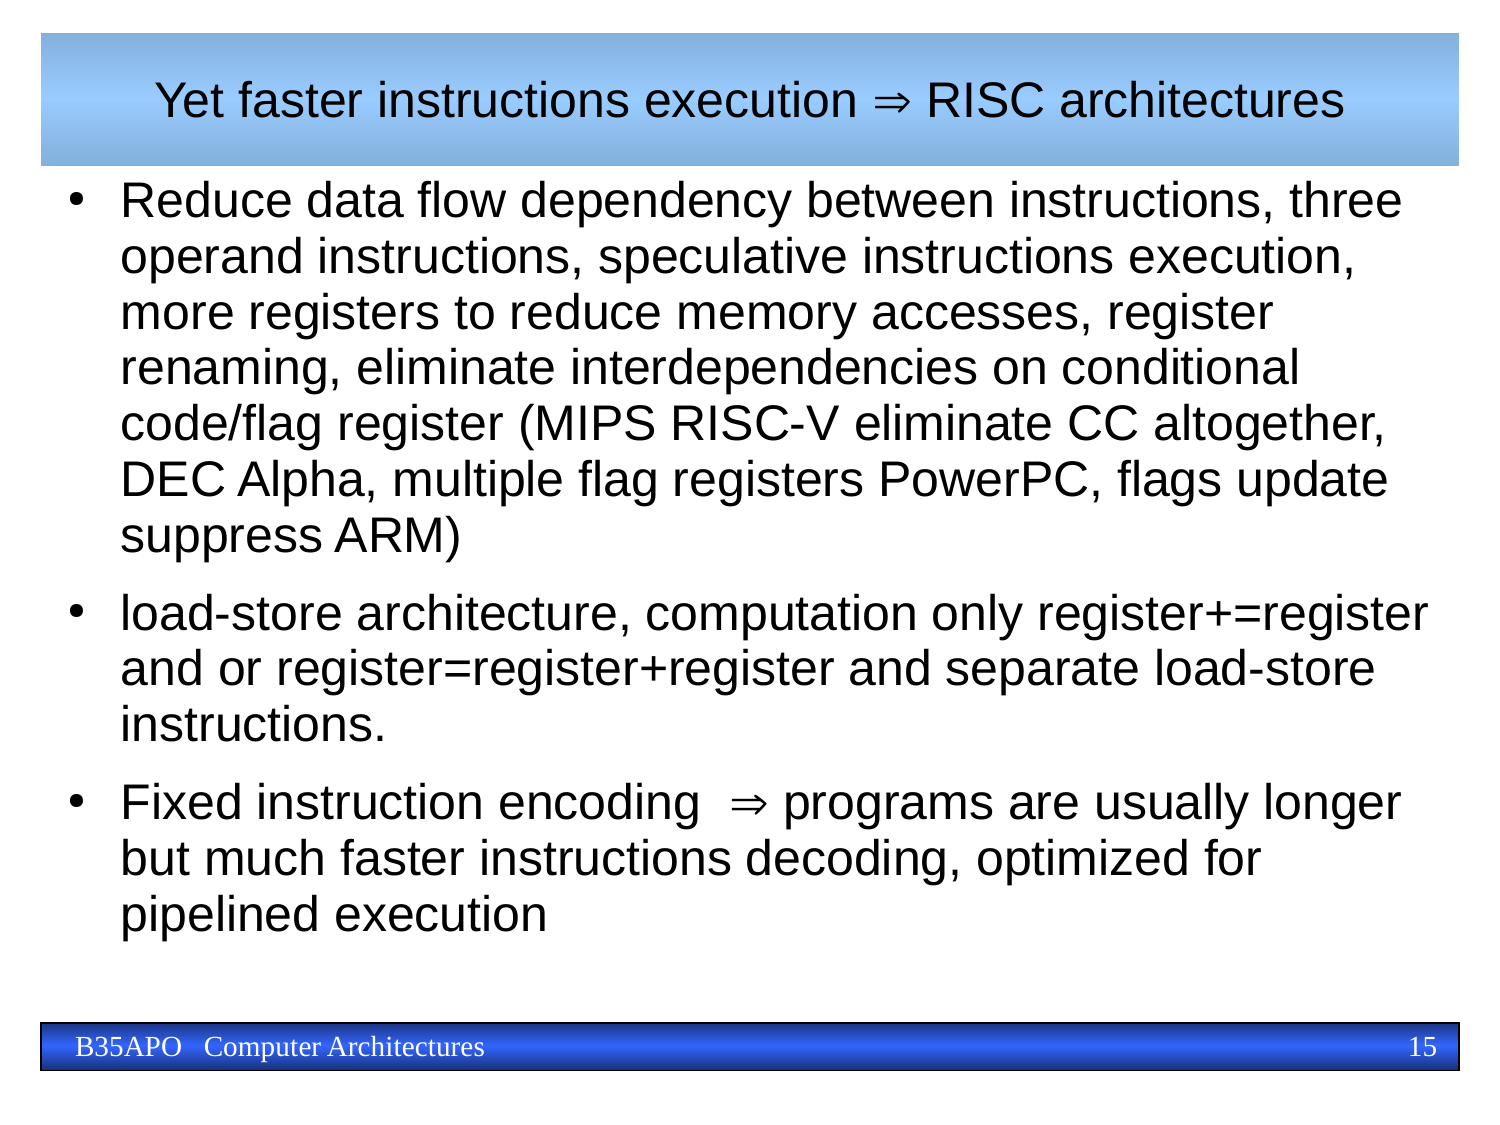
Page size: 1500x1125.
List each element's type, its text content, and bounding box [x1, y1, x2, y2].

title Yet faster instructions execution ⇒ RISC architectures [41, 33, 1459, 166]
list Reduce data flow dependency between instructions, three operand instructions, speculative instructions execution, more registers to reduce memory accesses, register renaming, eliminate interdependencies on conditional code/flag register (MIPS RISC-V eliminate CC altogether, DEC Alpha, multiple flag registers PowerPC, flags update suppress ARM) load-store architecture, computation only register+=register and or register=register+register and separate load-store instructions. Fixed instruction encoding ⇒ programs are usually longer but much faster instructions decoding, optimized for pipelined execution [49, 172, 1450, 1013]
